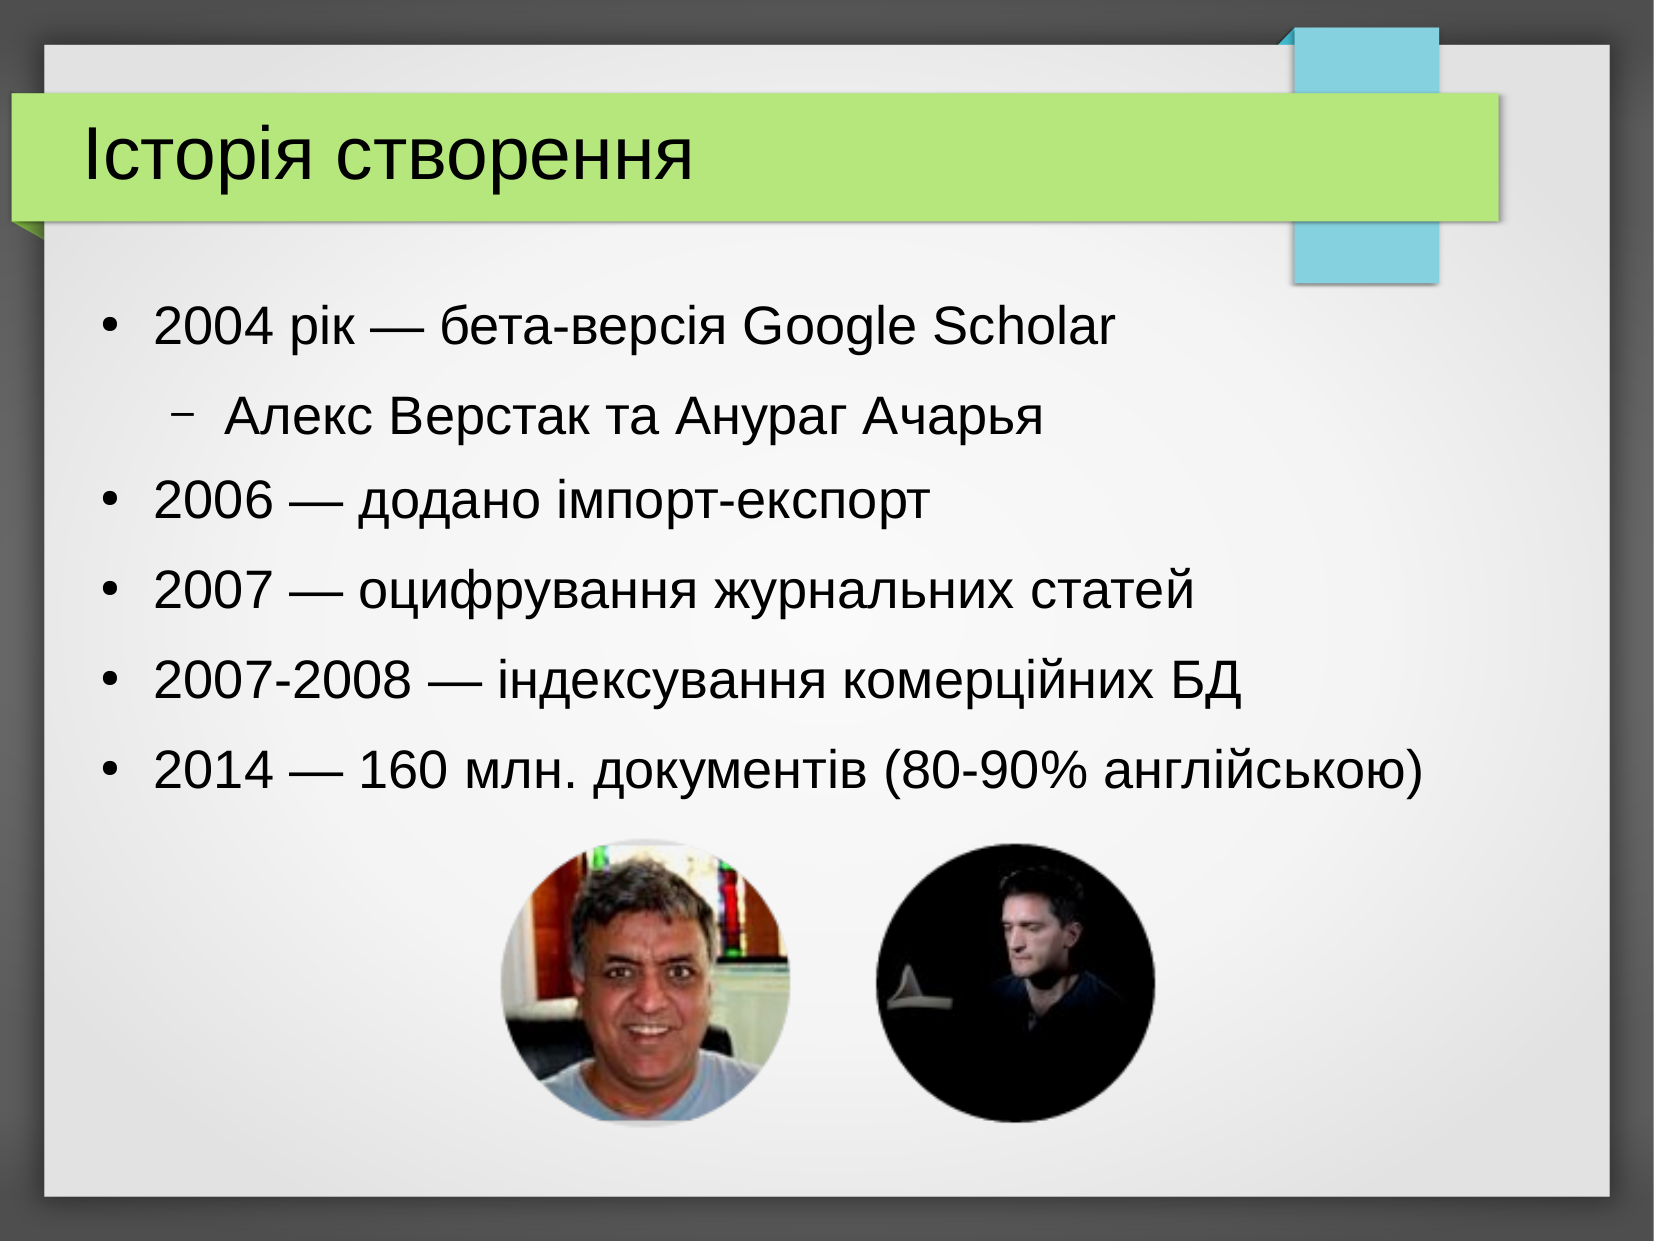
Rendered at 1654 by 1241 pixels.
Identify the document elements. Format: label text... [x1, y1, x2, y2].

picture [0, 0, 1654, 1241]
title Історія створення [82, 94, 1264, 213]
list 2004 рік — бета-версія Google Scholar Алекс Верстак та Анураг Ачарья 2006 — додано імпорт-експорт 2007 — оцифрування журнальних статей 2007-2008 — індексування комерційних БД 2014 — 160 млн. документів (80-90% англійською) [82, 295, 1571, 1015]
